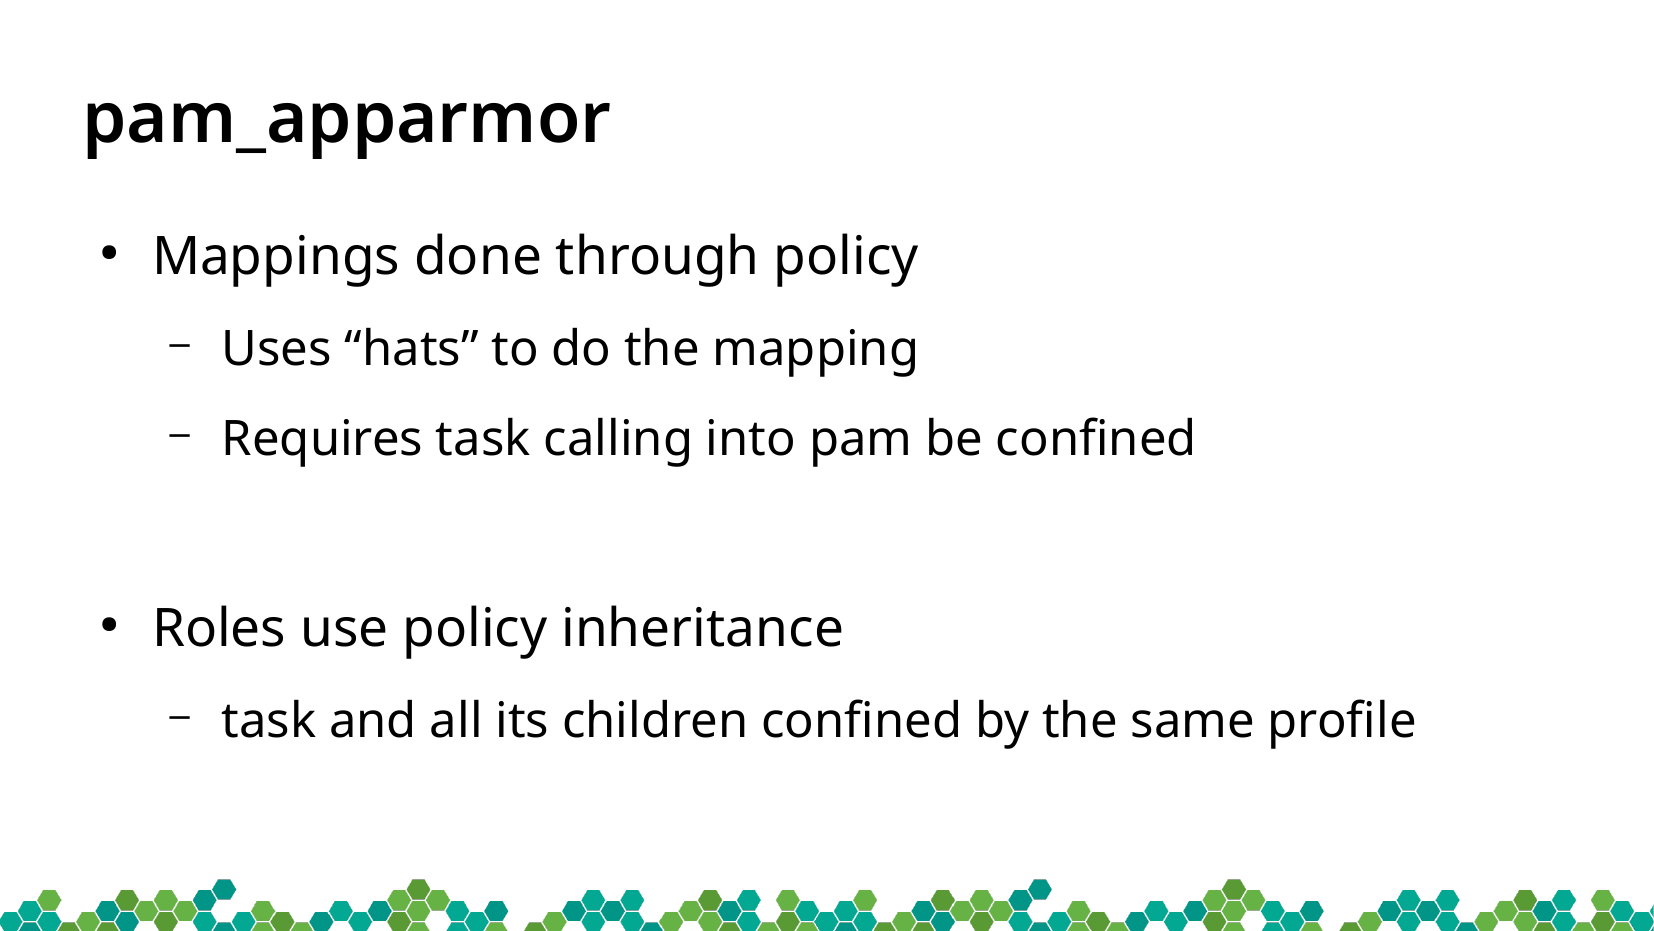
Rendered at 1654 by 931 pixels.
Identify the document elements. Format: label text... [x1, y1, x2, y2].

picture [0, 871, 1654, 931]
list Mappings done through policy Uses “hats” to do the mapping Requires task calling into pam be confined Roles use policy inheritance task and all its children confined by the same profile [82, 217, 1571, 758]
title pam_apparmor [82, 37, 1571, 193]
